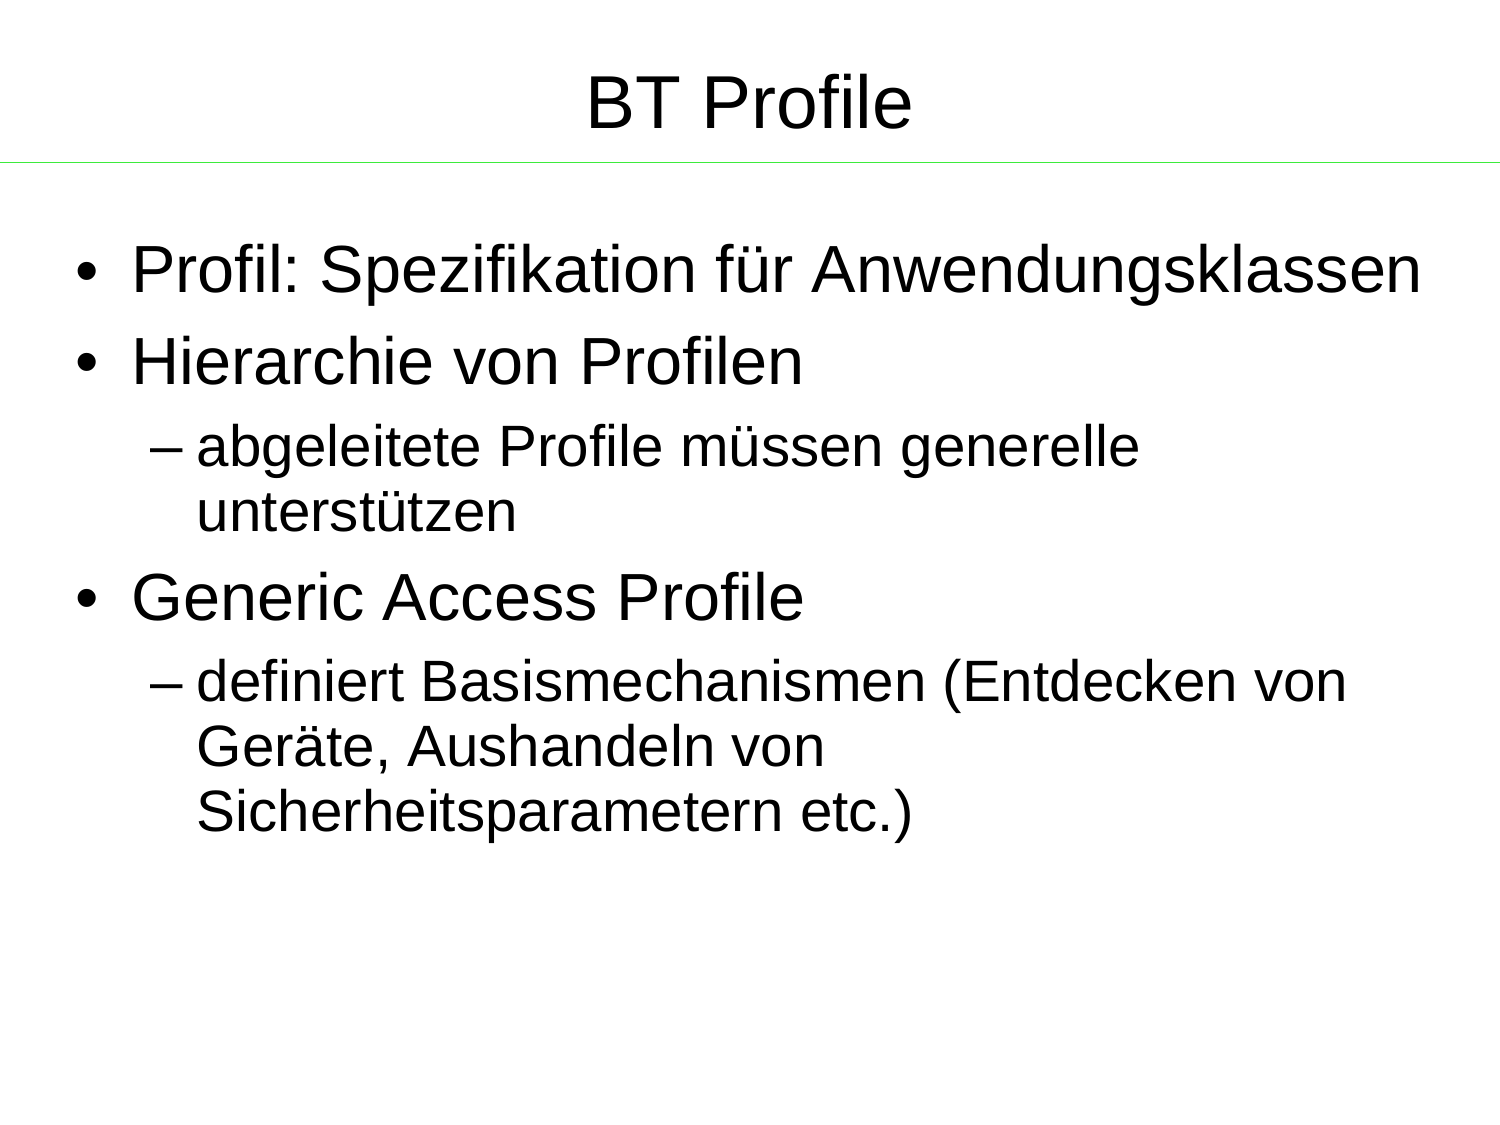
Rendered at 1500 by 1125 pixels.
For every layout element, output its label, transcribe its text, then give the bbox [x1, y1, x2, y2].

title BT Profile [75, 49, 1426, 156]
list Profil: Spezifikation für Anwendungsklassen Hierarchie von Profilen abgeleitete Profile müssen generelle unterstützen Generic Access Profile definiert Basismechanismen (Entdecken von Geräte, Aushandeln von Sicherheitsparametern etc.) [75, 232, 1426, 1001]
